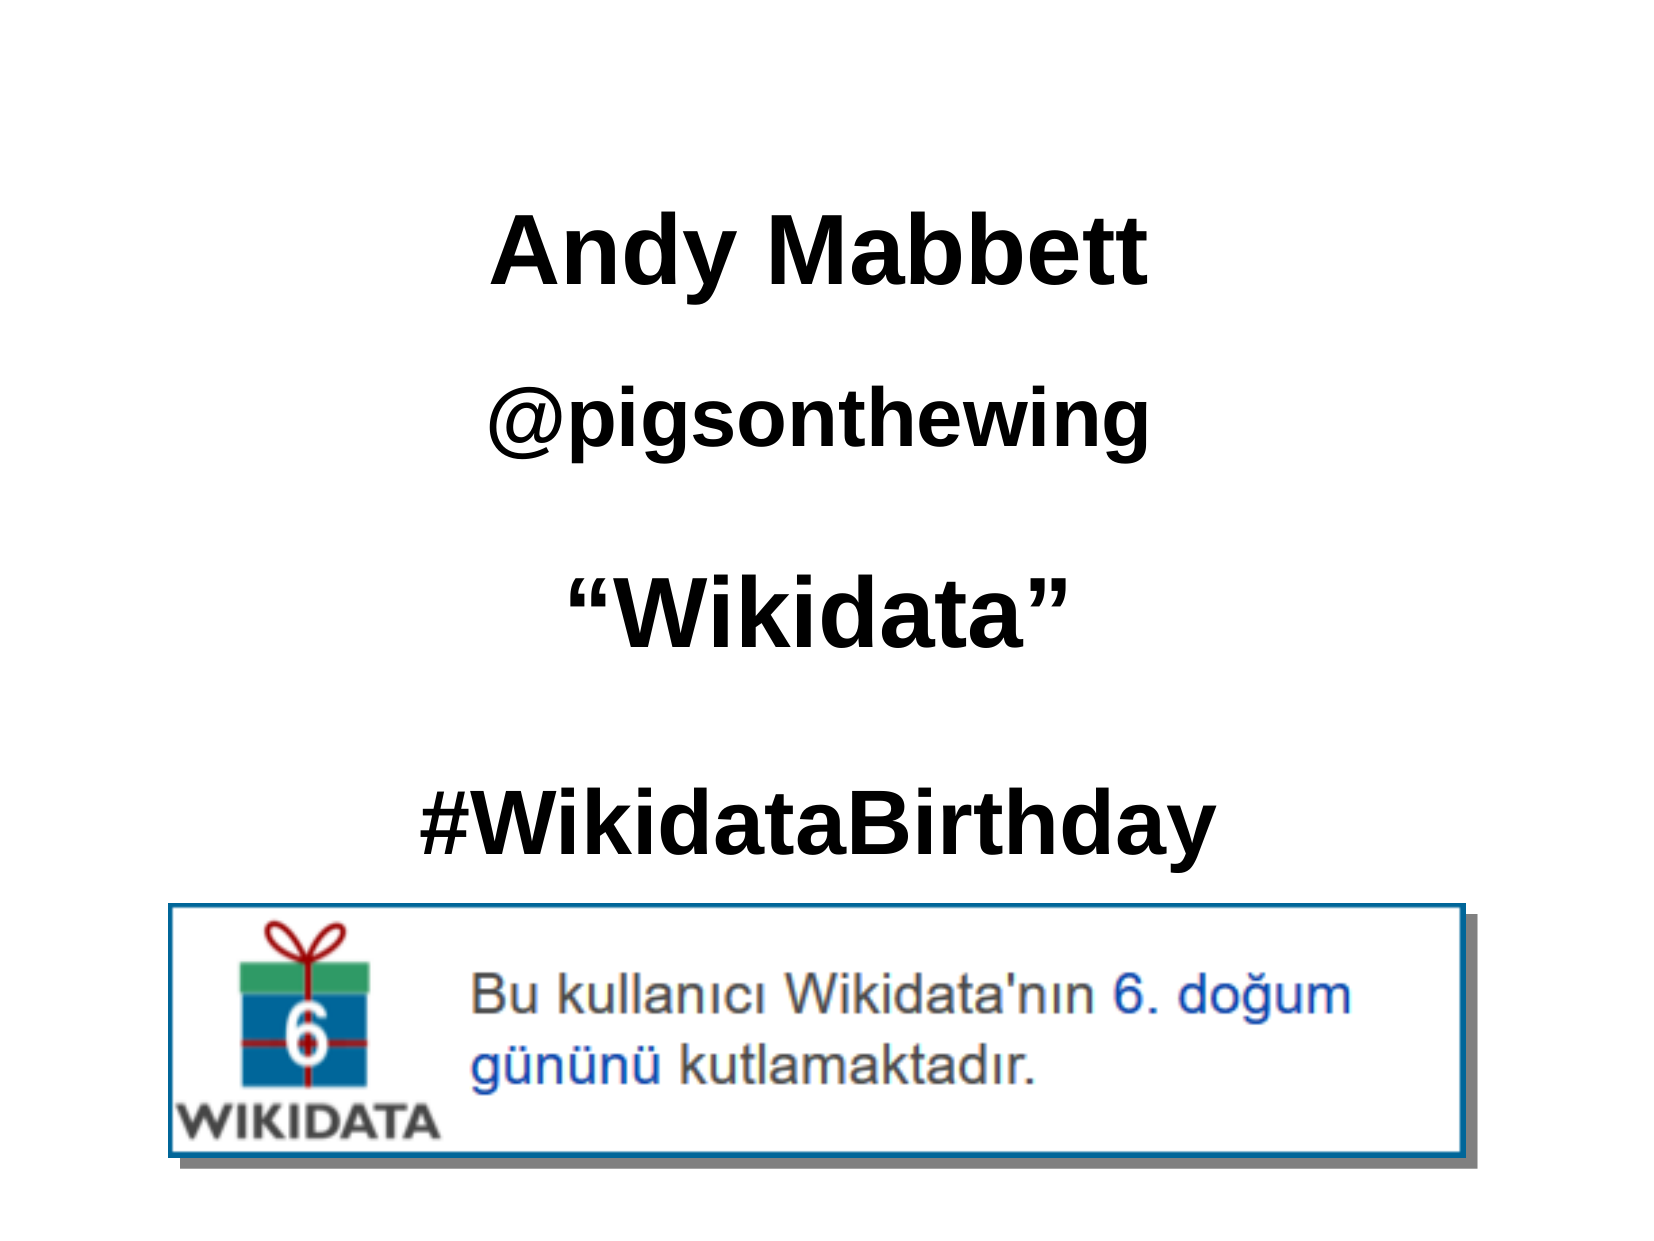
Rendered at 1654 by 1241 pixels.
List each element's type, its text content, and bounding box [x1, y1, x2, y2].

picture [172, 907, 1460, 1152]
subtitle Andy Mabbett @pigsonthewing “Wikidata” #WikidataBirthday [182, 87, 1456, 903]
